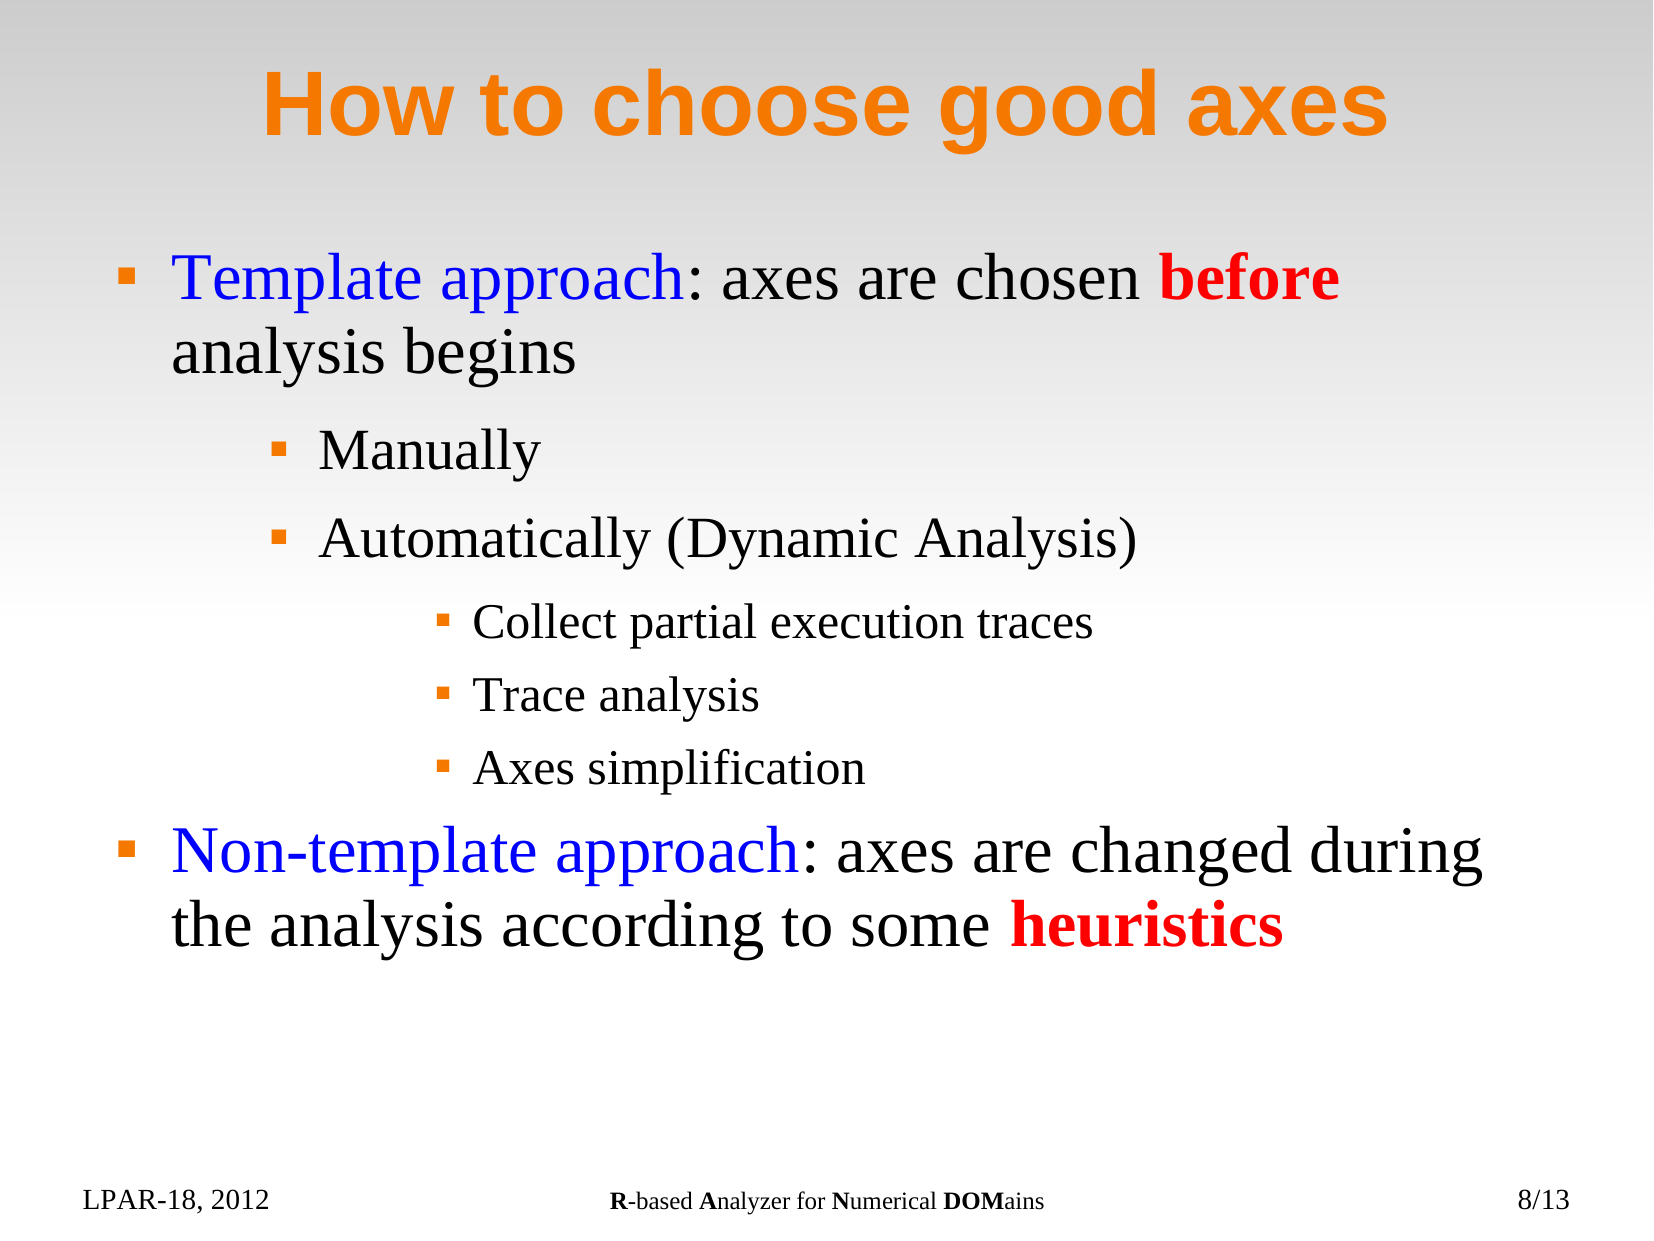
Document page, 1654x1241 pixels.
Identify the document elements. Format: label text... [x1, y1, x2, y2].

list Template approach: axes are chosen before analysis begins Manually Automatically (Dynamic Analysis) Collect partial execution traces Trace analysis Axes simplification Non-template approach: axes are changed during the analysis according to some heuristics [82, 240, 1571, 1139]
title How to choose good axes [82, 49, 1571, 158]
